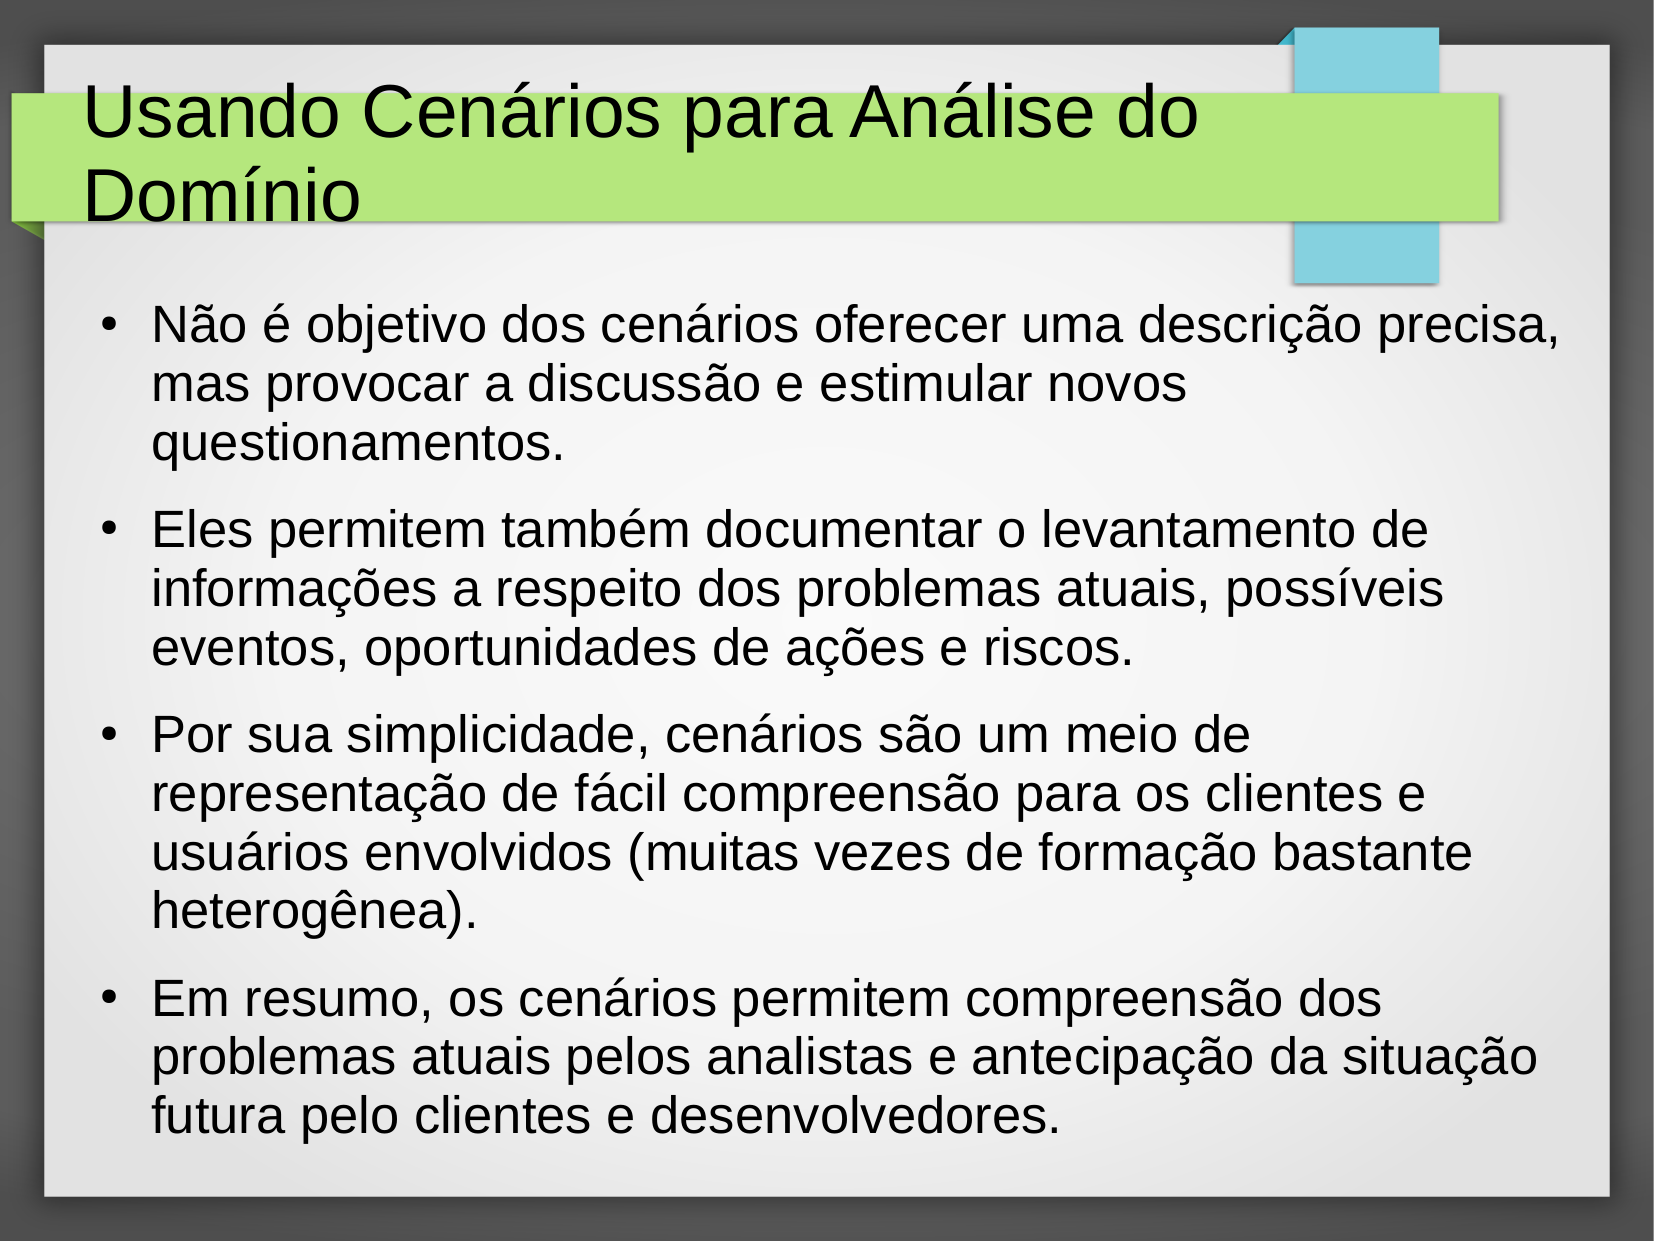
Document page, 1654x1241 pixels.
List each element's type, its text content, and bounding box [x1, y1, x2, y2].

picture [0, 0, 1654, 1241]
list Não é objetivo dos cenários oferecer uma descrição precisa, mas provocar a discussão e estimular novos questionamentos. Eles permitem também documentar o levantamento de informações a respeito dos problemas atuais, possíveis eventos, oportunidades de ações e riscos. Por sua simplicidade, cenários são um meio de representação de fácil compreensão para os clientes e usuários envolvidos (muitas vezes de formação bastante heterogênea). Em resumo, os cenários permitem compreensão dos problemas atuais pelos analistas e antecipação da situação futura pelo clientes e desenvolvedores. [82, 295, 1571, 1146]
title Usando Cenários para Análise do Domínio [82, 69, 1264, 238]
